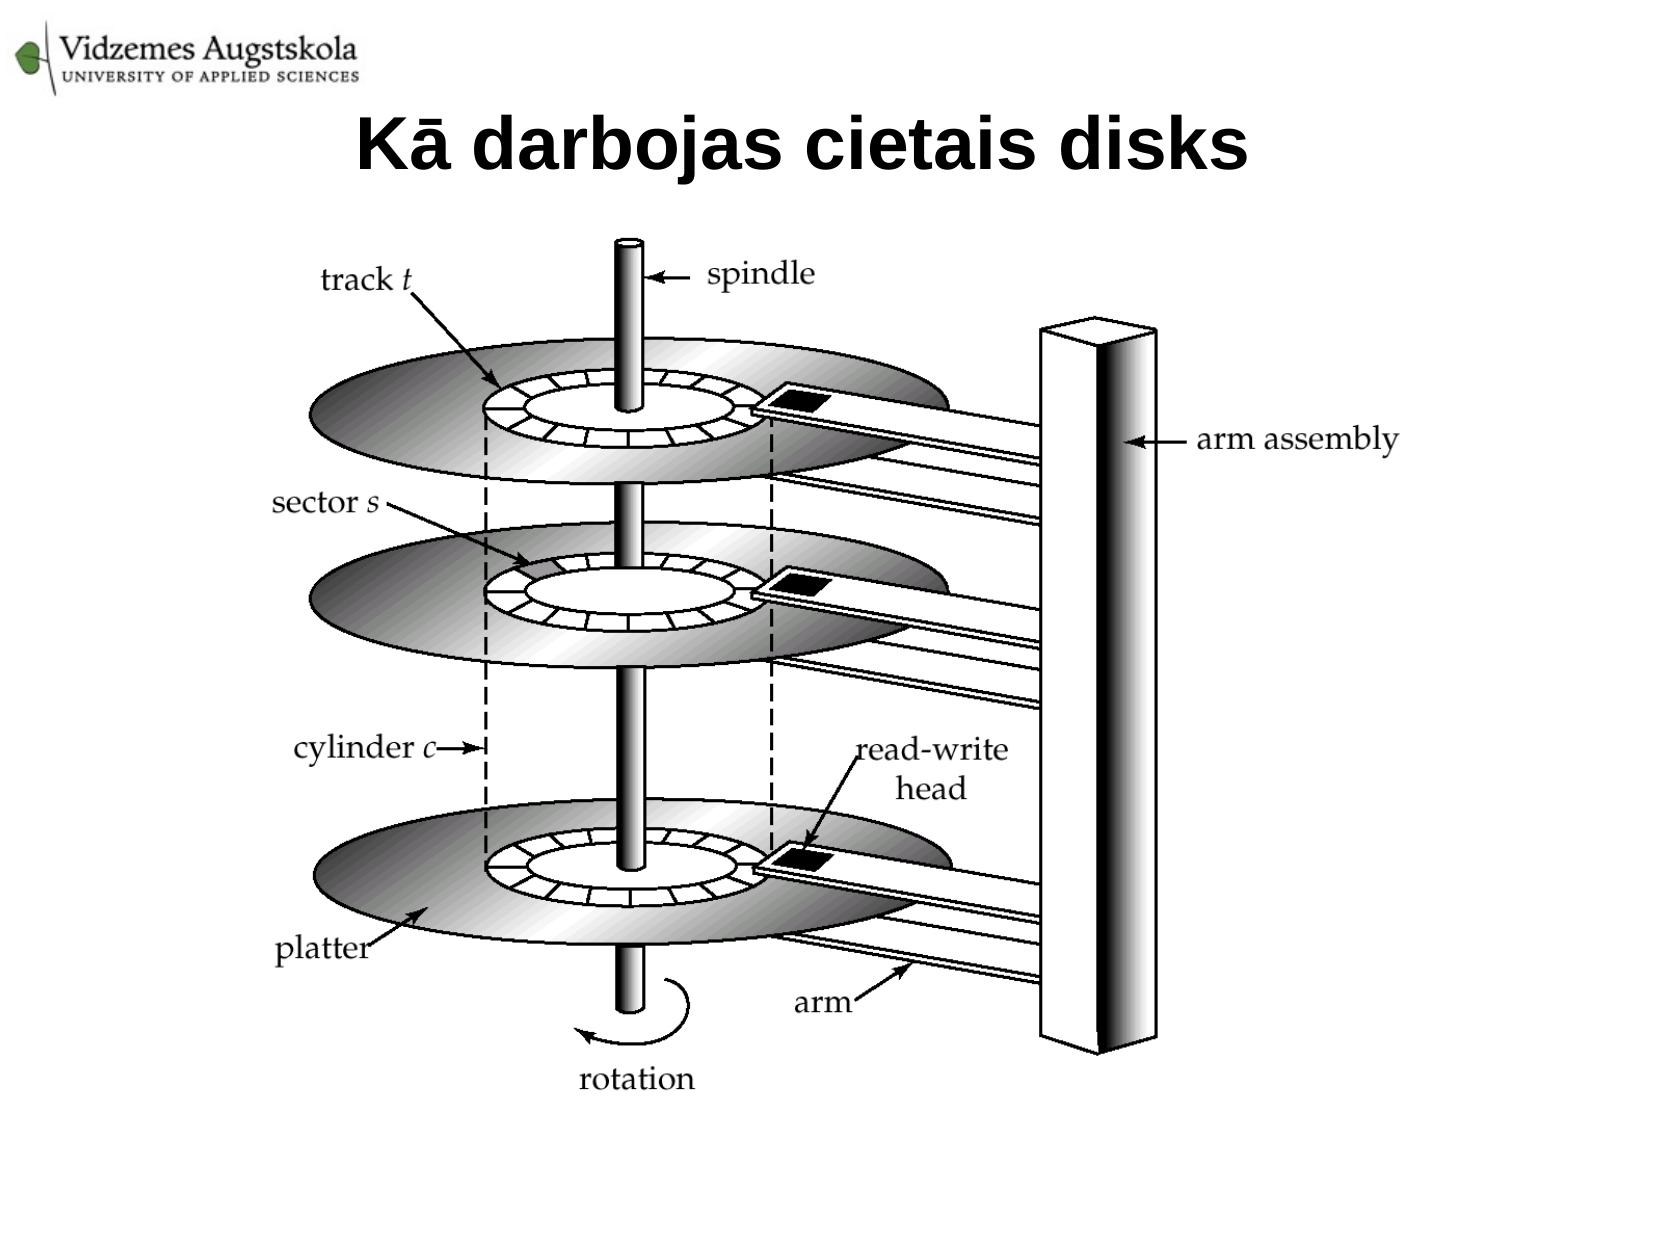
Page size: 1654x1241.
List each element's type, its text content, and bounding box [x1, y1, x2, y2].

title Kā darbojas cietais disks [94, 103, 1512, 188]
picture [5, 2, 368, 113]
picture [265, 224, 1401, 1100]
